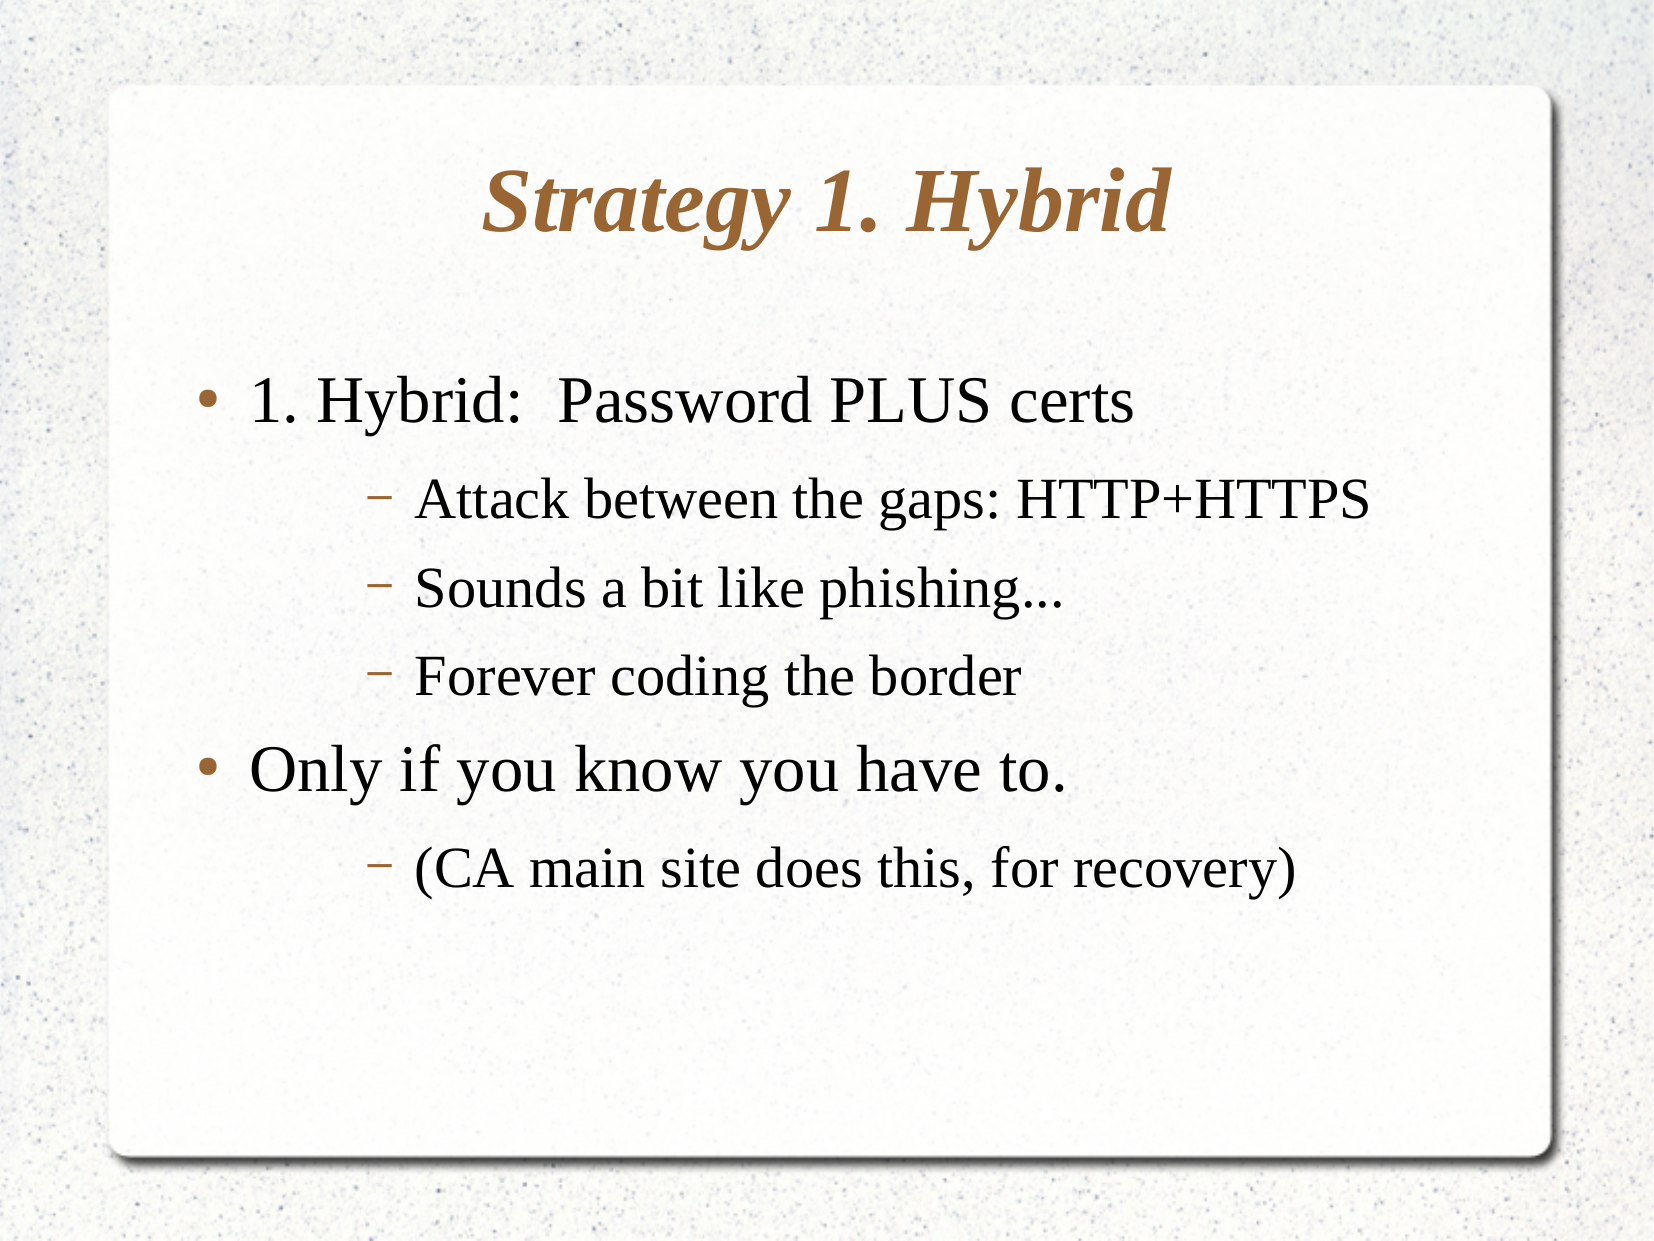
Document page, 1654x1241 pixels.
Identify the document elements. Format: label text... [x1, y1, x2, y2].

title Strategy 1. Hybrid [118, 96, 1536, 304]
list 1. Hybrid: Password PLUS certs Attack between the gaps: HTTP+HTTPS Sounds a bit like phishing... Forever coding the border Only if you know you have to. (CA main site does this, for recovery) [178, 363, 1570, 1145]
picture [0, 0, 1654, 1241]
